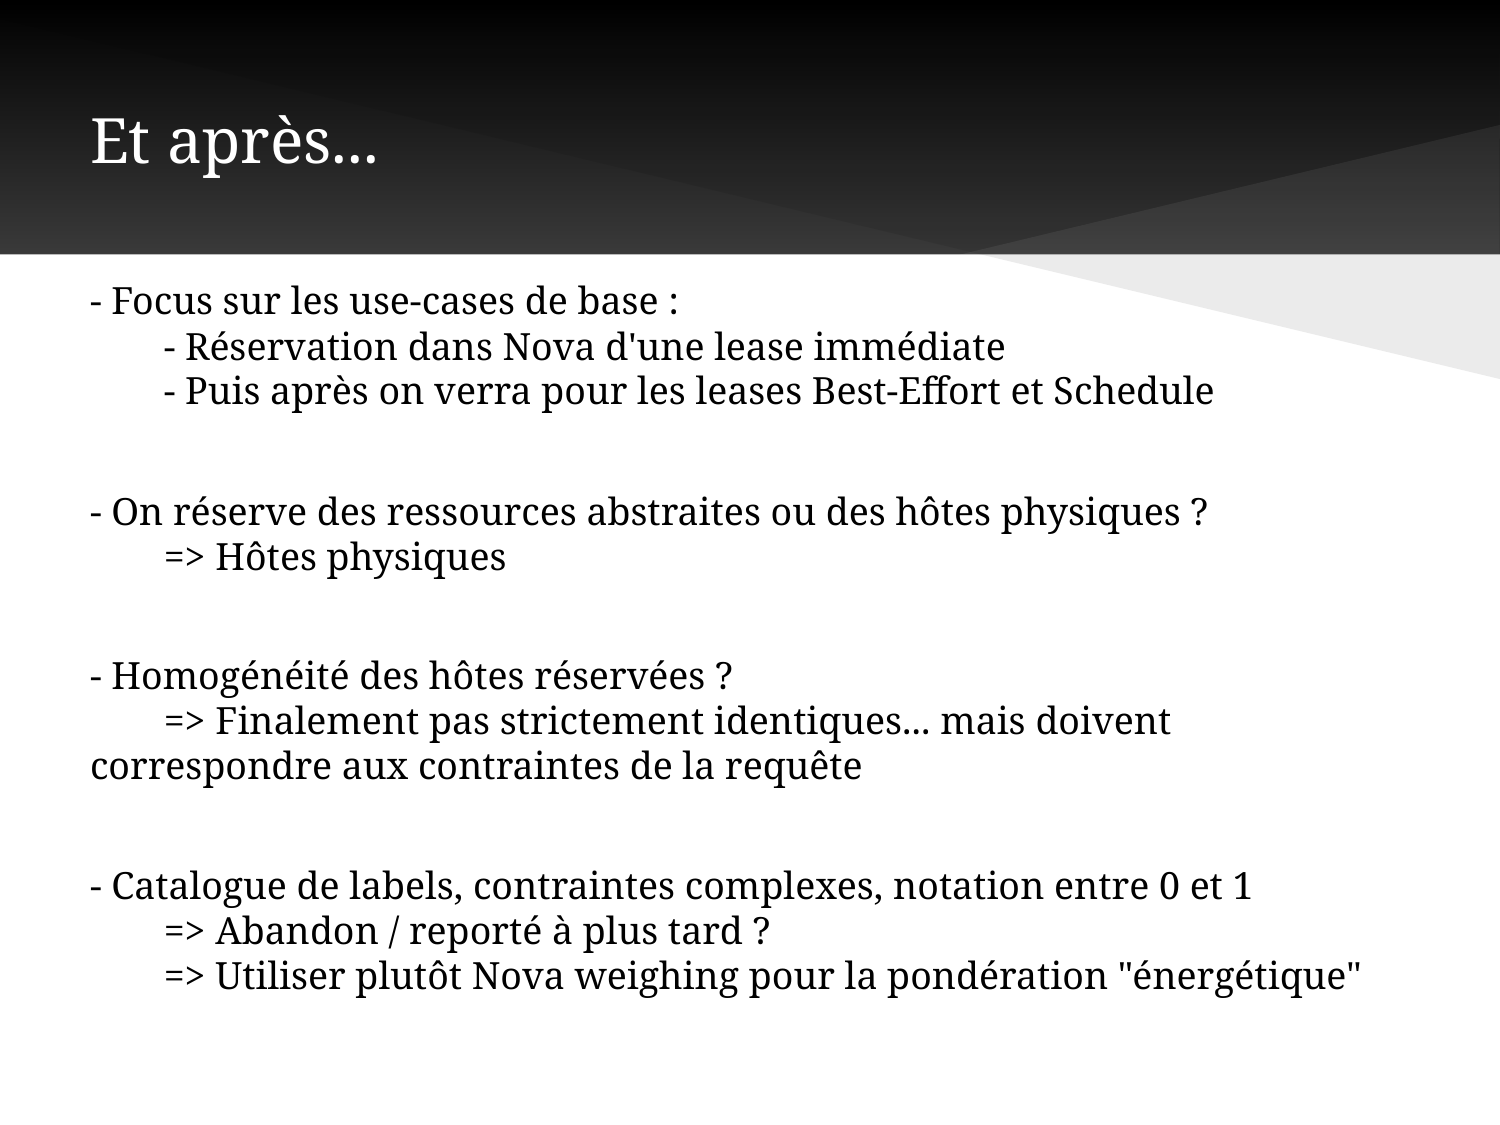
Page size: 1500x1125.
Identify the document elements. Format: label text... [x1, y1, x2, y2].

title Et après... [75, 45, 1425, 233]
list - Focus sur les use-cases de base : - Réservation dans Nova d'une lease immédiate - Puis après on verra pour les leases Best-Effort et Schedule - On réserve des ressources abstraites ou des hôtes physiques ? => Hôtes physiques - Homogénéité des hôtes réservées ? => Finalement pas strictement identiques... mais doivent correspondre aux contraintes de la requête - Catalogue de labels, contraintes complexes, notation entre 0 et 1 => Abandon / reporté à plus tard ? => Utiliser plutôt Nova weighing pour la pondération "énergétique" [75, 262, 1425, 1078]
